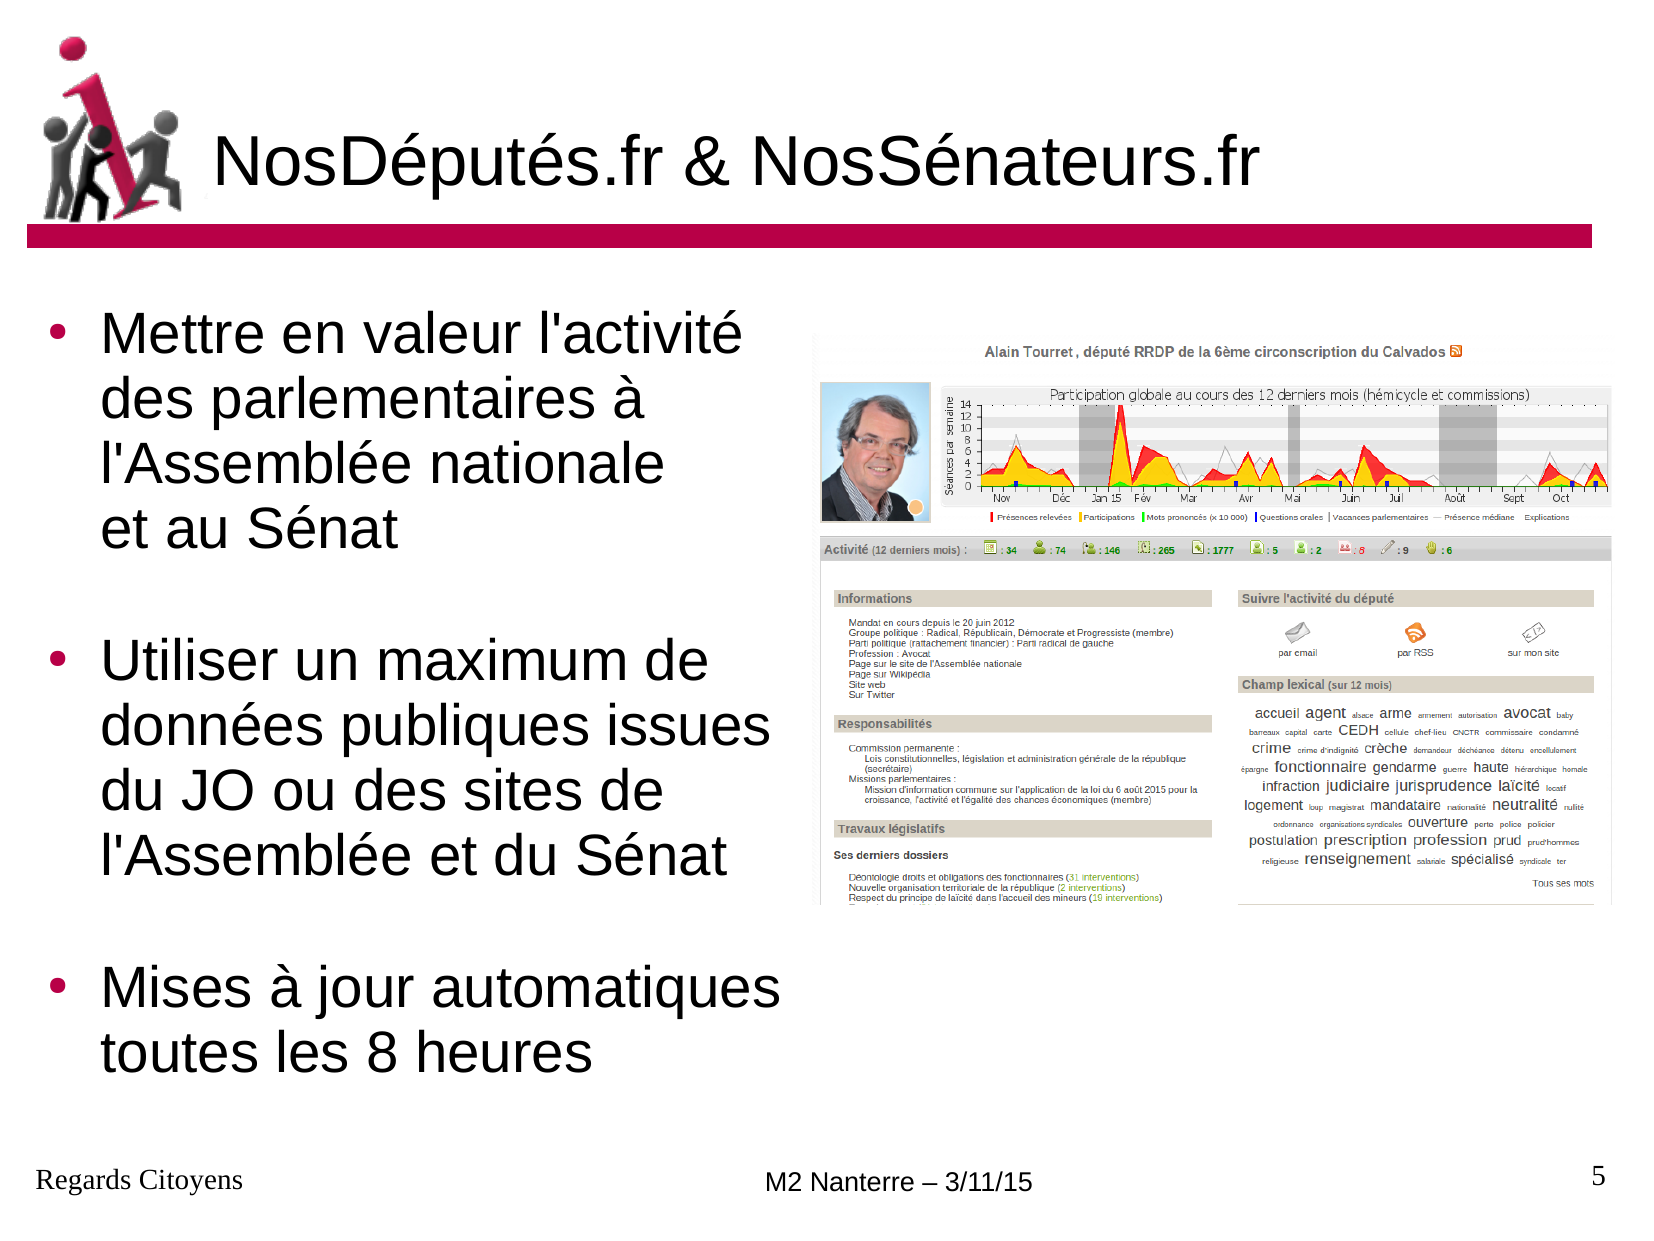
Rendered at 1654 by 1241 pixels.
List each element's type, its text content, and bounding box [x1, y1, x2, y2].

picture [27, 31, 208, 224]
list Mettre en valeur l'activité des parlementaires à l'Assemblée nationale et au Sénat Utiliser un maximum de données publiques issues du JO ou des sites de l'Assemblée et du Sénat Mises à jour automatiques toutes les 8 heures [29, 301, 827, 1120]
title NosDéputés.fr & NosSénateurs.fr [212, 64, 1625, 258]
picture [812, 333, 1618, 905]
